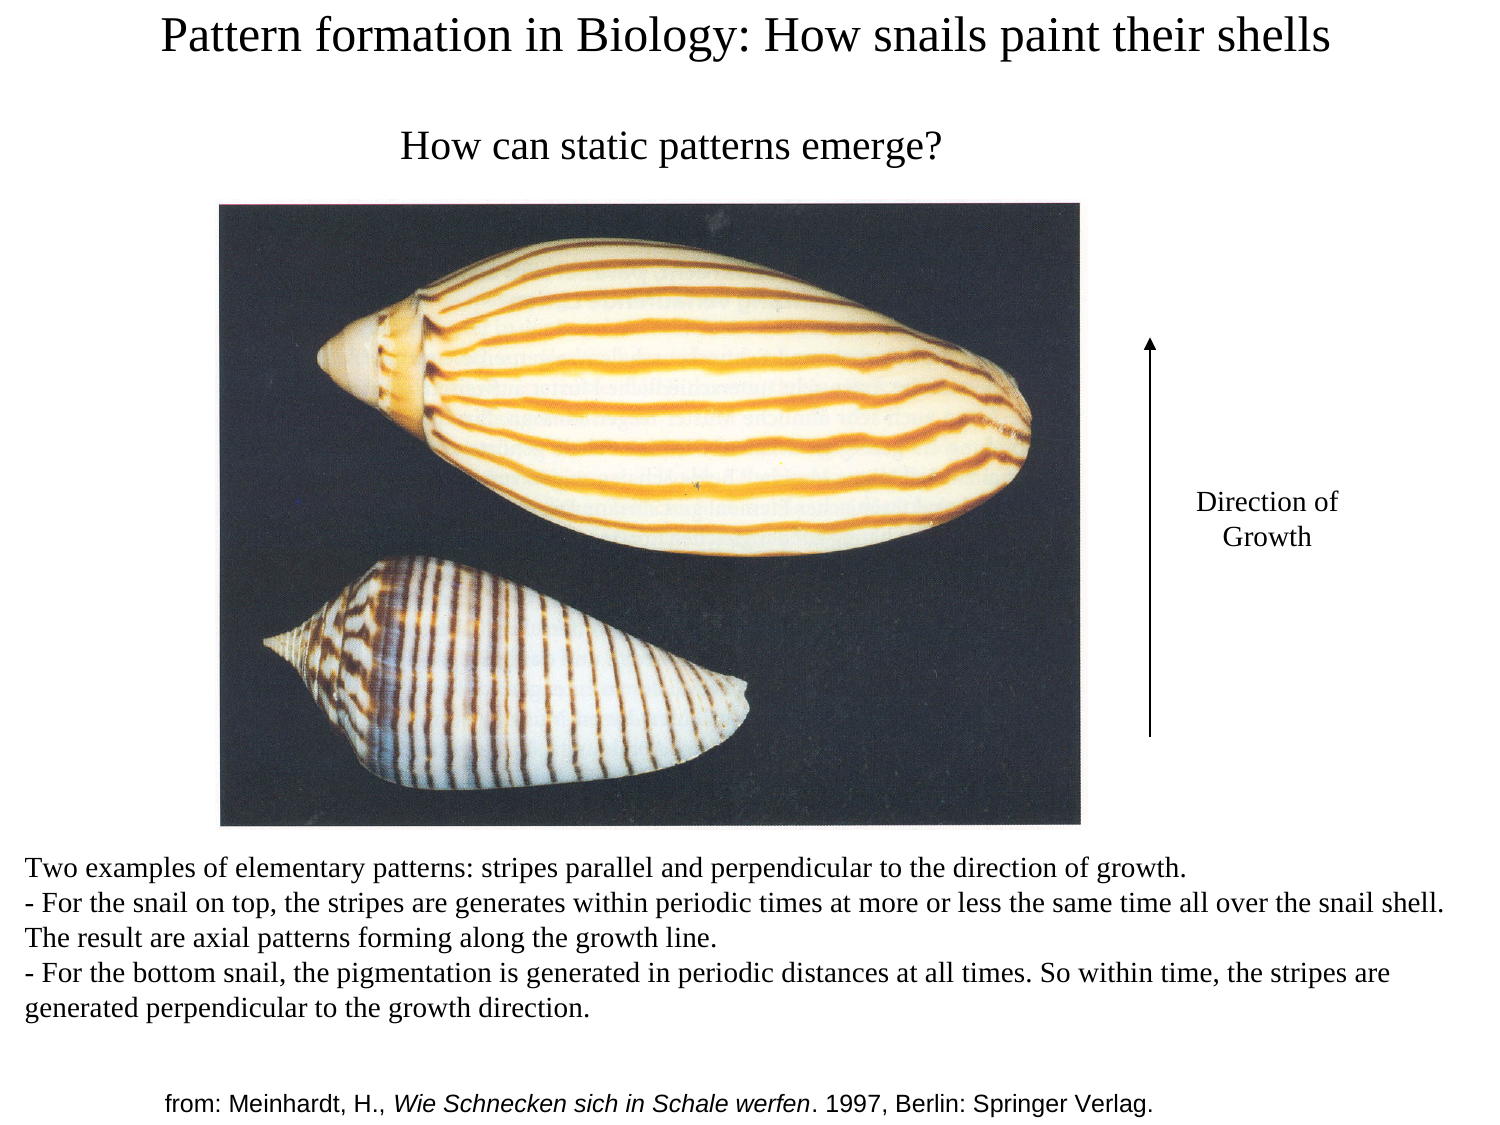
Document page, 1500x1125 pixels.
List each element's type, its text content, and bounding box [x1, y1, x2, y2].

text_box from: Meinhardt, H., Wie Schnecken sich in Schale werfen. 1997, Berlin: Springer Verlag. [150, 1079, 1353, 1125]
title Pattern formation in Biology: How snails paint their shells [0, 0, 1497, 69]
text_box Two examples of elementary patterns: stripes parallel and perpendicular to the direction of growth. - For the snail on top, the stripes are generates within periodic times at more or less the same time all over the snail shell. The result are axial patterns forming along the growth line. - For the bottom snail, the pigmentation is generated in periodic distances at all times. So within time, the stripes are generated perpendicular to the growth direction. [9, 841, 1476, 1032]
text_box Direction of Growth [1172, 474, 1363, 561]
text_box How can static patterns emerge? [385, 109, 959, 176]
picture [215, 199, 1088, 830]
